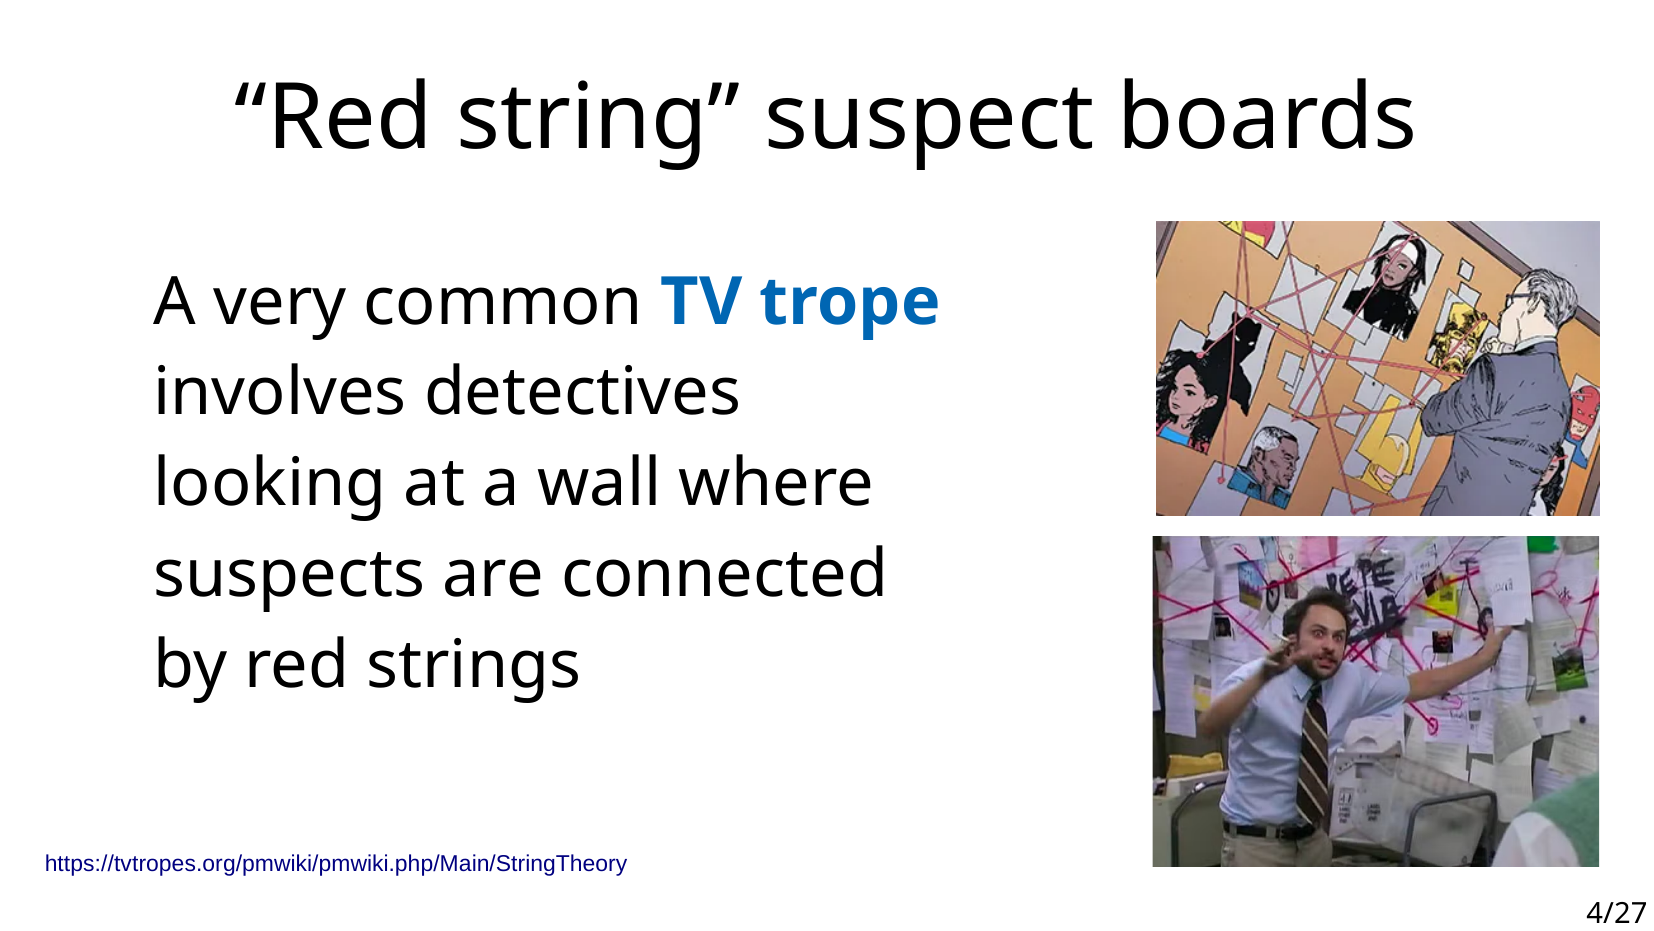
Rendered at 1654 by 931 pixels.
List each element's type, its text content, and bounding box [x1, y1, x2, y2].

picture [1156, 221, 1600, 516]
title “Red string” suspect boards [82, 1, 1571, 226]
text_box https://tvtropes.org/pmwiki/pmwiki.php/Main/StringTheory [30, 843, 1009, 901]
picture [1152, 536, 1600, 867]
list A very common TV trope involves detectives looking at a wall where suspects are connected by red strings [82, 253, 976, 793]
